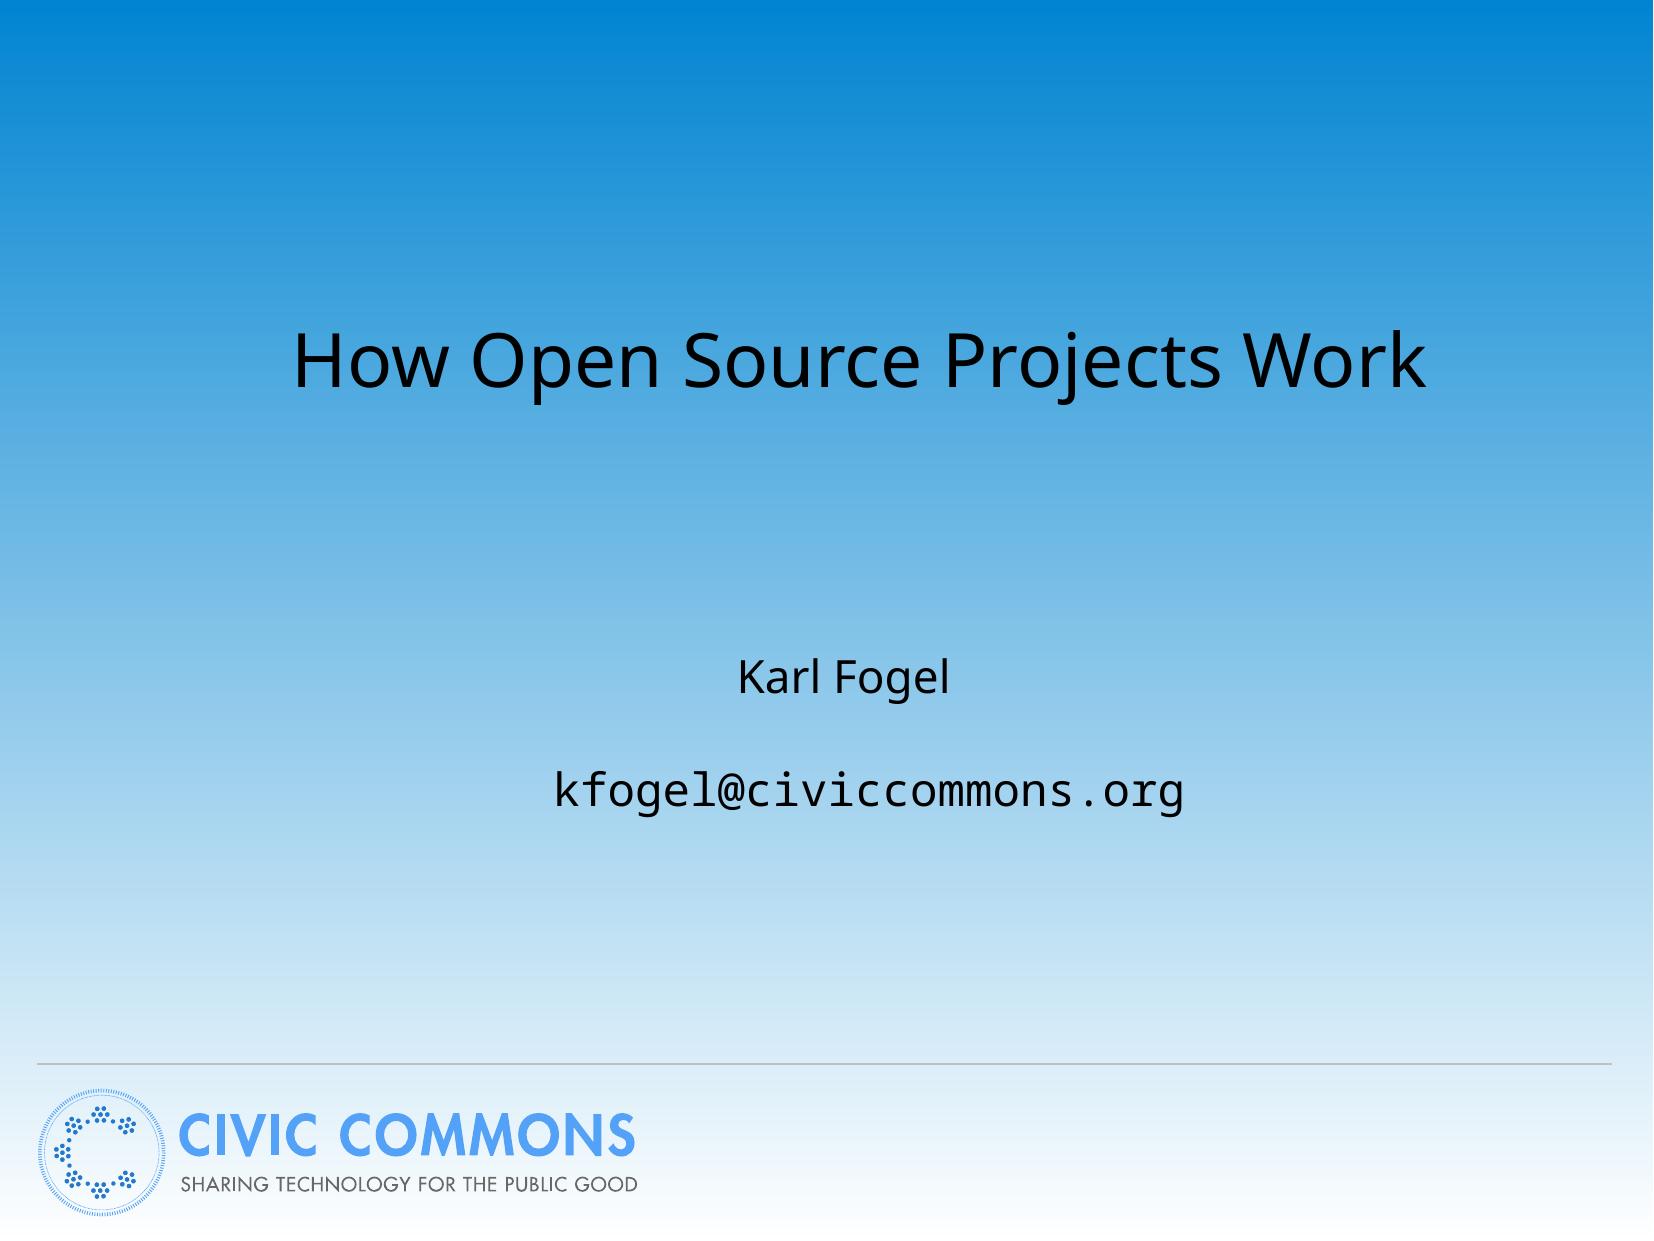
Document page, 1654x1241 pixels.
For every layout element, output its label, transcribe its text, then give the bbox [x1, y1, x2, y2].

text_box Karl Fogel [721, 637, 975, 710]
text_box How Open Source Projects Work [276, 300, 1488, 409]
picture [0, 1056, 689, 1241]
text_box kfogel@civiccommons.org [537, 750, 1201, 819]
